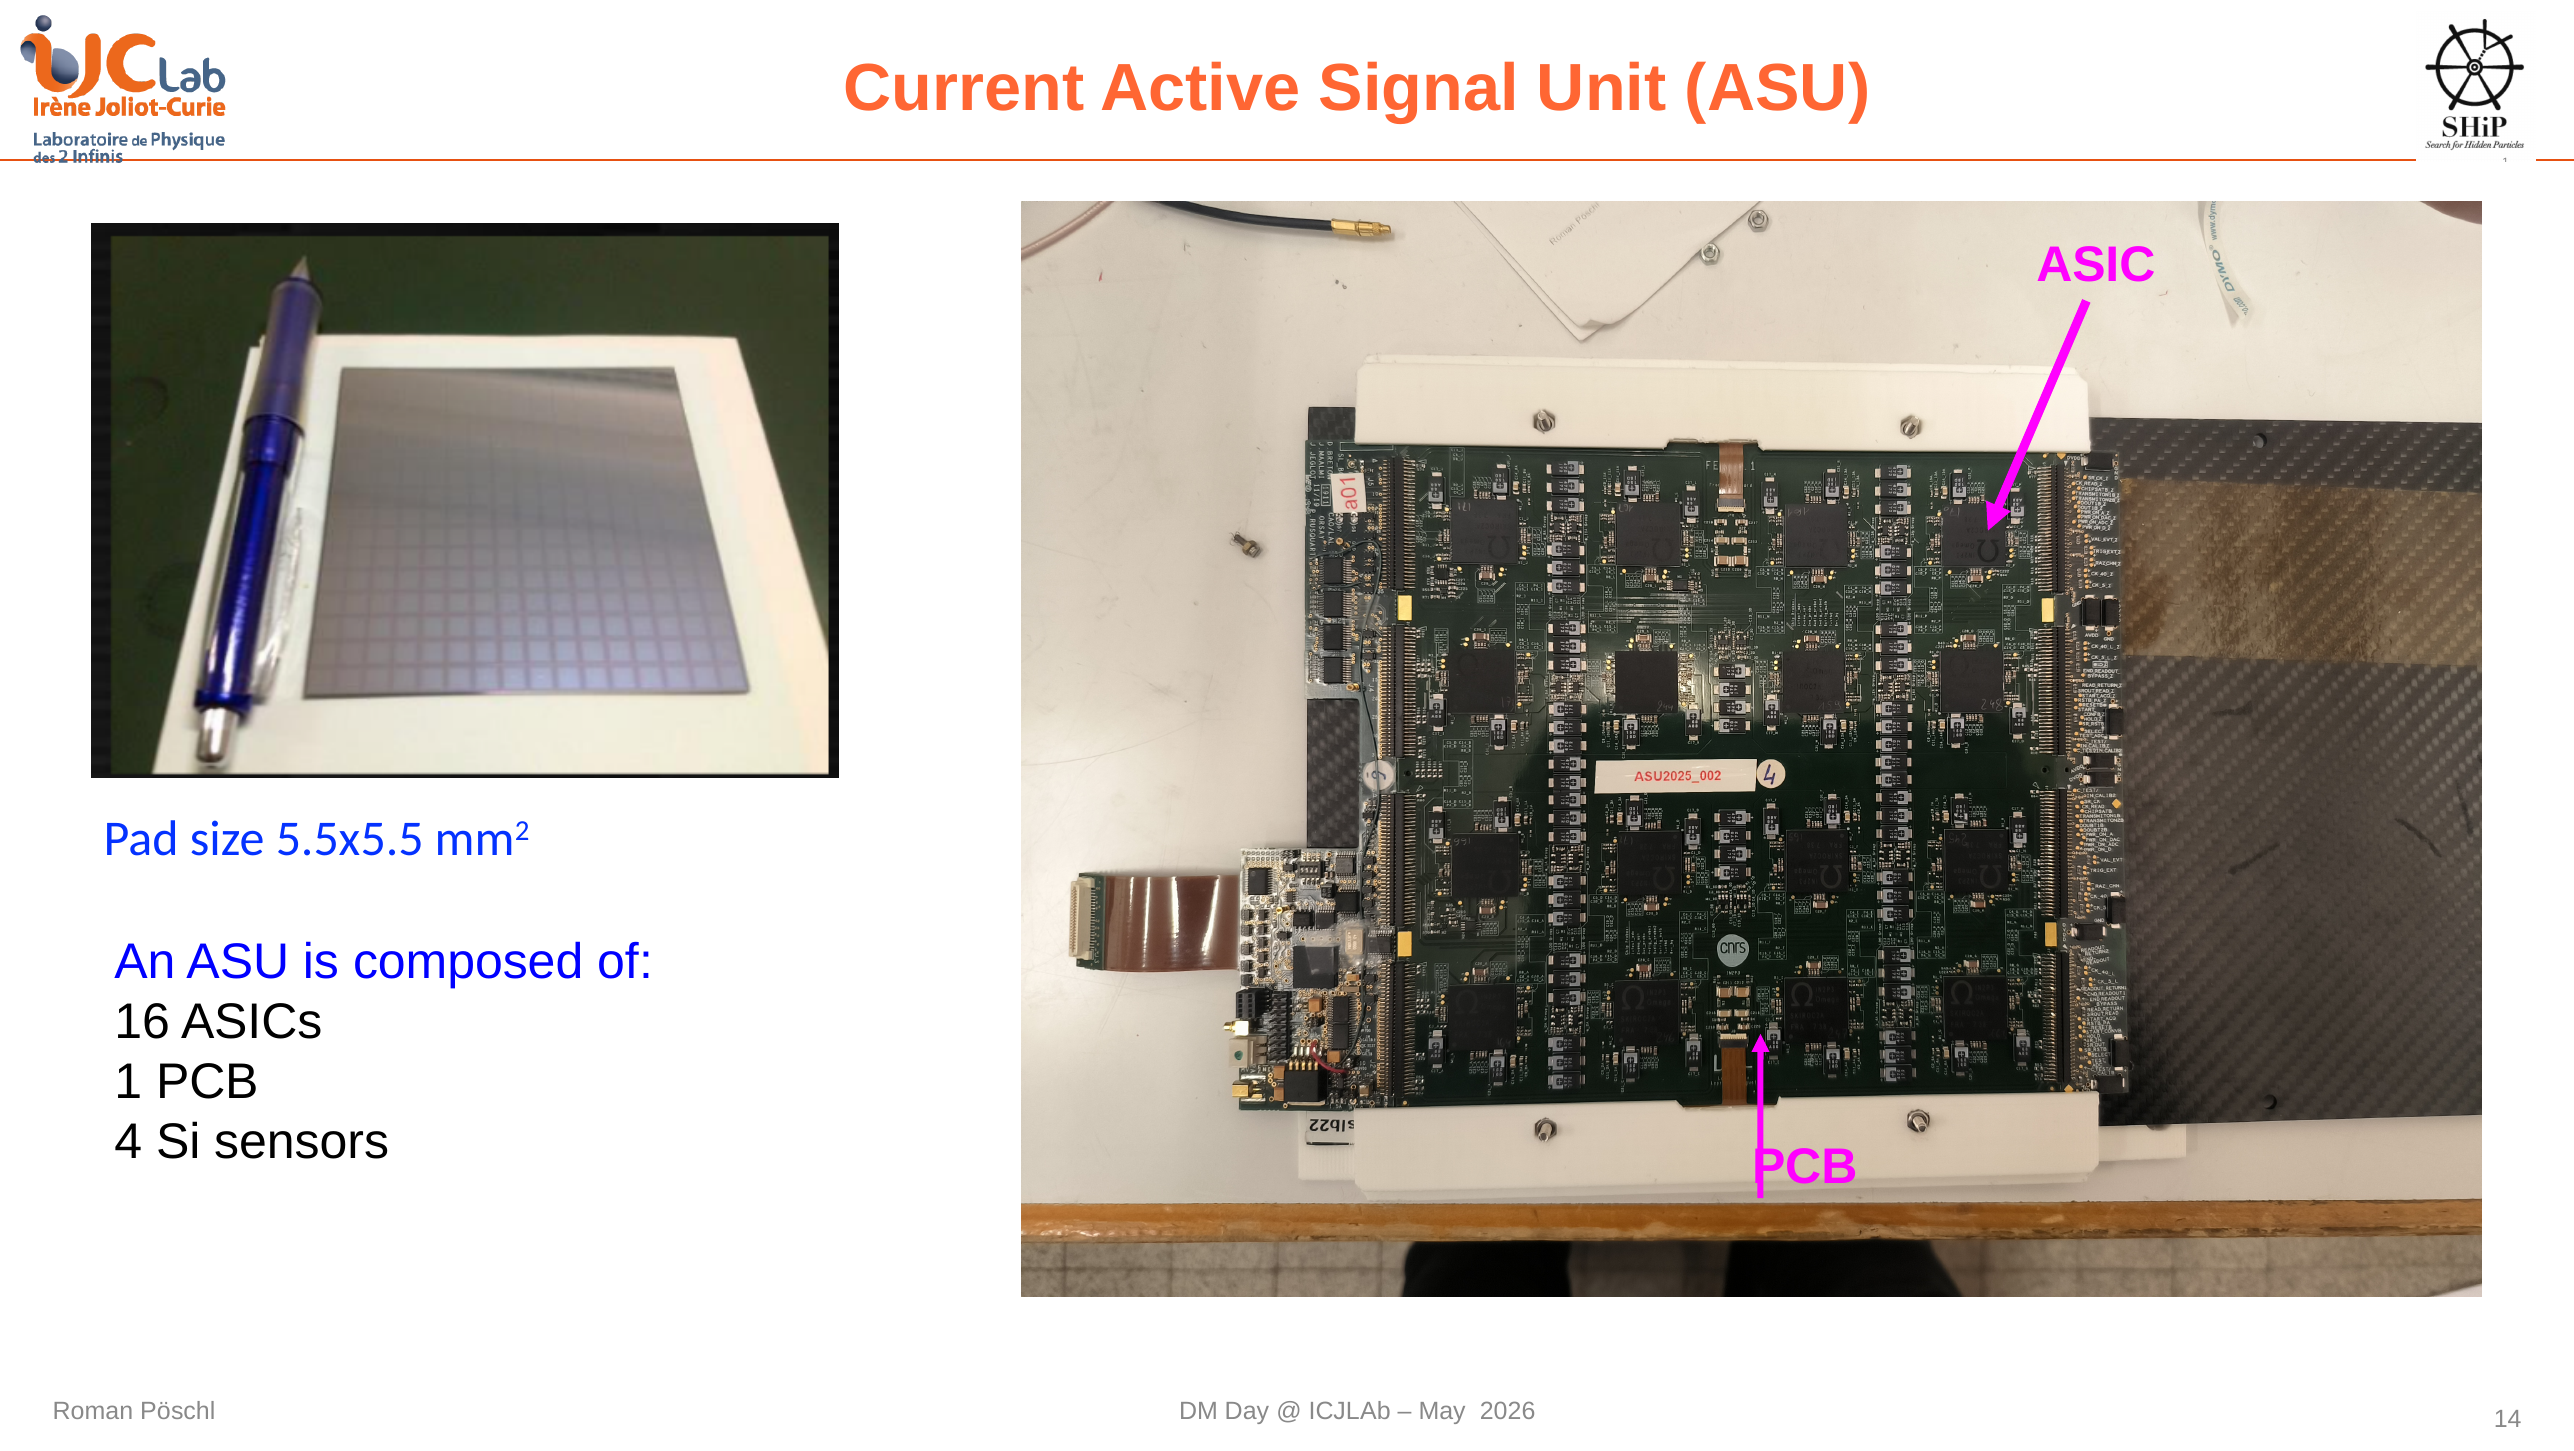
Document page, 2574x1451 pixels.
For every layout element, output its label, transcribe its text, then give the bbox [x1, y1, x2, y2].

picture [91, 223, 839, 778]
picture [4, 0, 241, 178]
text_box Pad size 5.5x5.5 mm2 [88, 798, 545, 874]
text_box ASIC [2021, 224, 2171, 300]
picture [2431, 11, 2536, 162]
text_box An ASU is composed of: 16 ASICs 1 PCB 4 Si sensors [99, 921, 683, 1177]
picture [1021, 201, 2482, 1297]
text_box PCB [1737, 1126, 1873, 1202]
title Current Active Signal Unit (ASU) [285, 7, 2431, 168]
